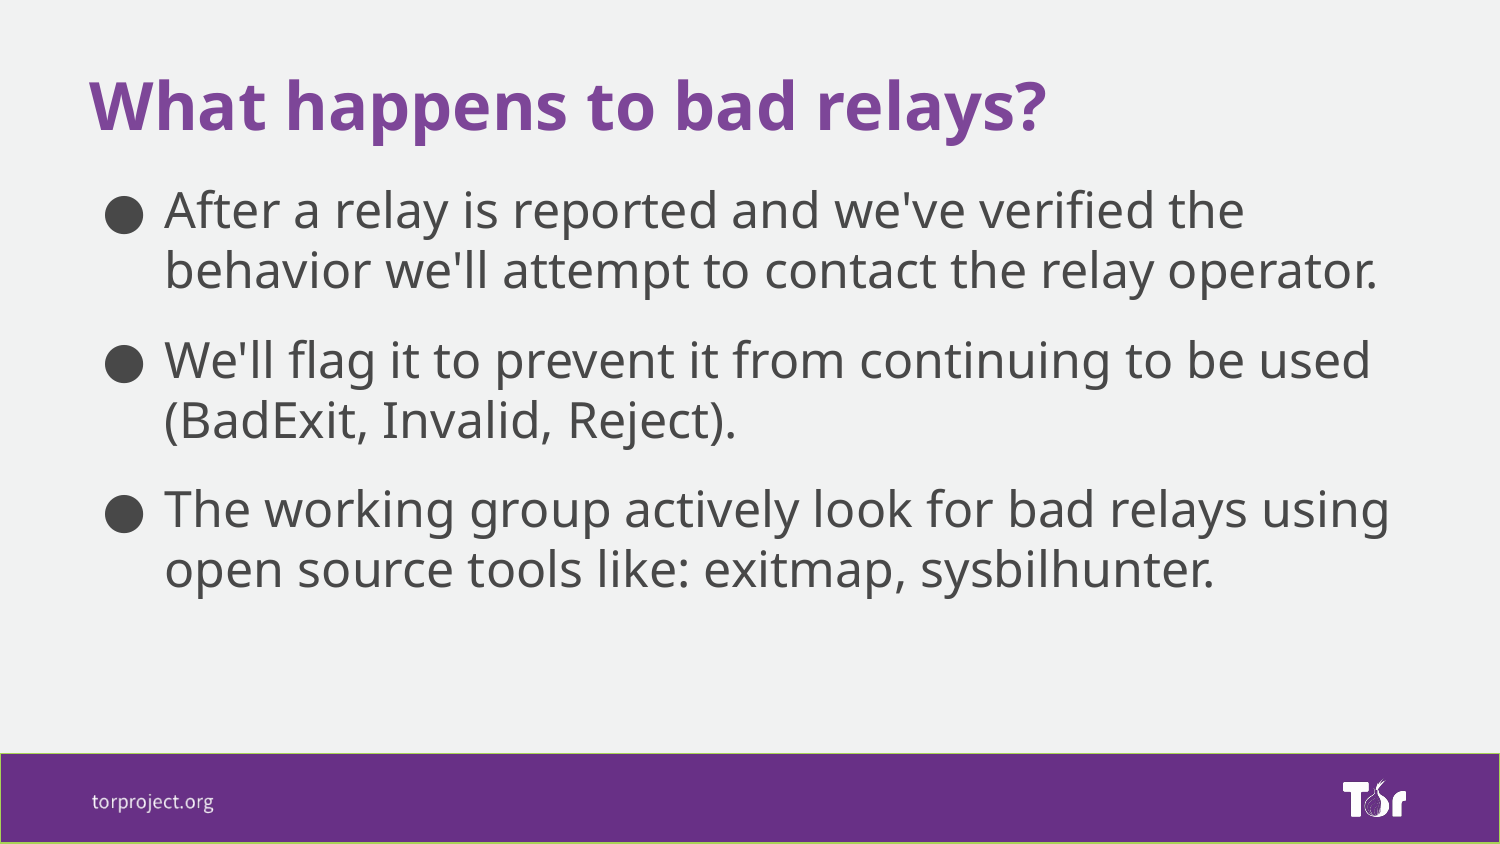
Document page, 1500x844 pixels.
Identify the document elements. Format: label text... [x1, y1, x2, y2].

picture [75, 780, 604, 821]
picture [1343, 778, 1406, 817]
text_box After a relay is reported and we've verified the behavior we'll attempt to contact the relay operator. We'll flag it to prevent it from continuing to be used (BadExit, Invalid, Reject). The working group actively look for bad relays using open source tools like: exitmap, sysbilhunter. [75, 171, 1425, 728]
text_box What happens to bad relays? [75, 33, 1425, 171]
